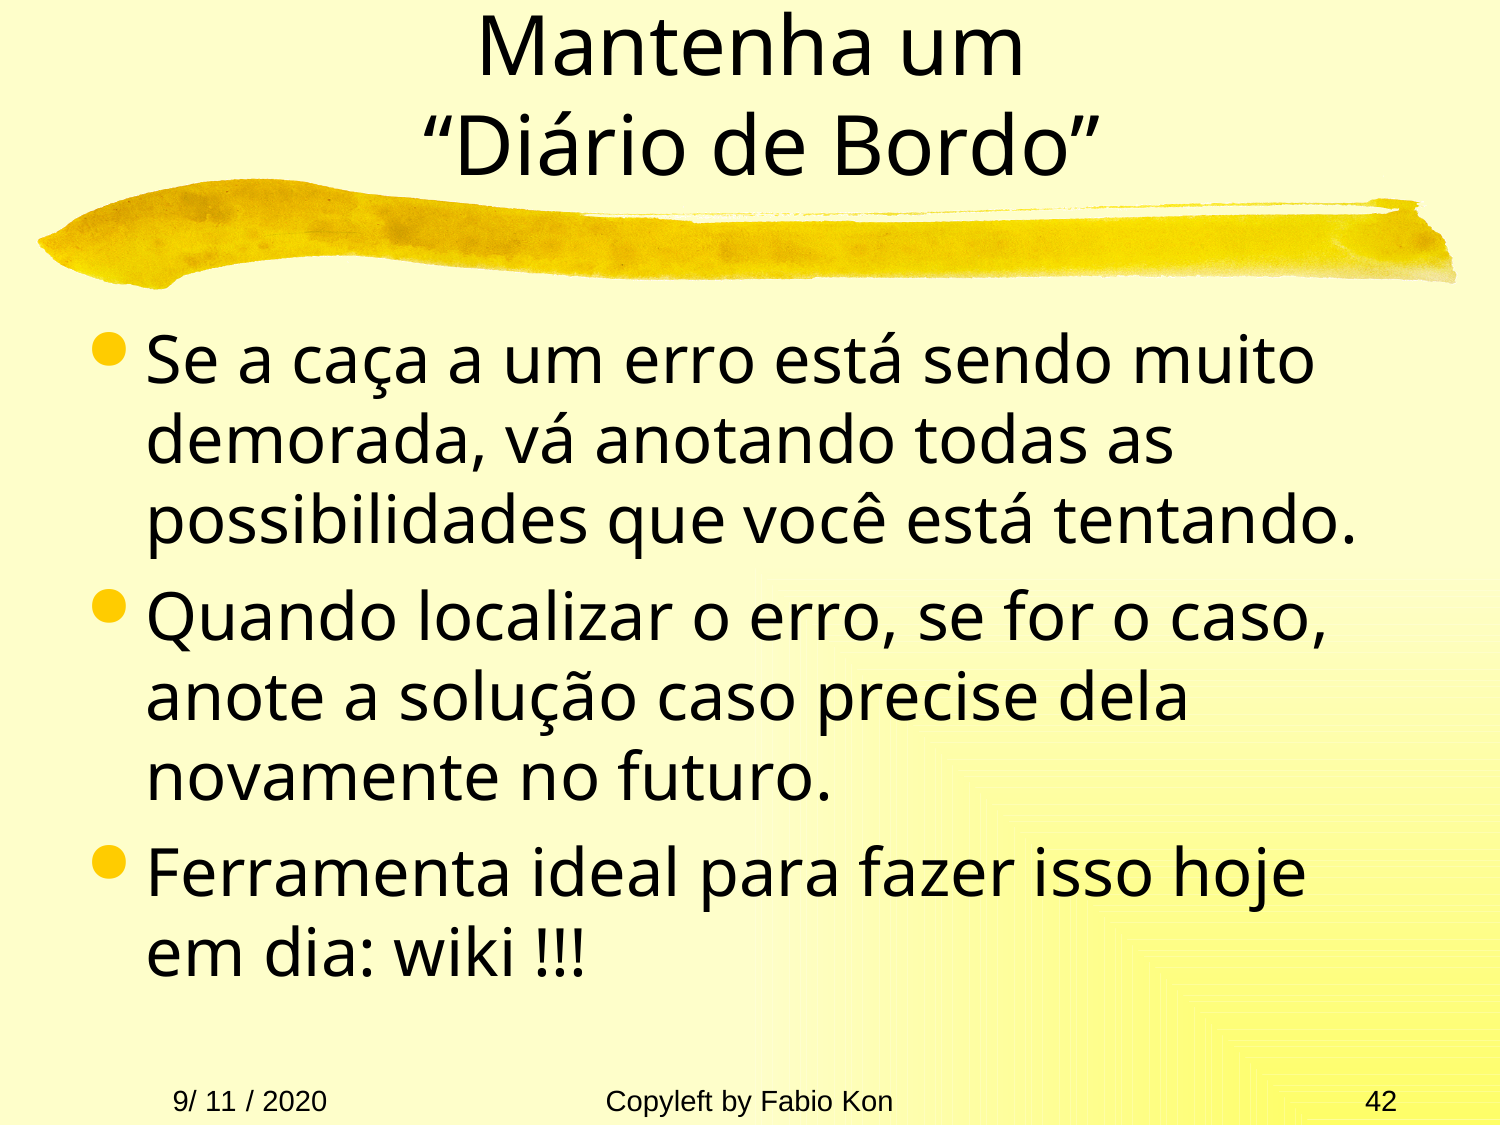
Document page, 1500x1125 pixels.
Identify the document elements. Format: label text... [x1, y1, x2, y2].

picture [24, 174, 1463, 297]
list Se a caça a um erro está sendo muito demorada, vá anotando todas as possibilidades que você está tentando. Quando localizar o erro, se for o caso, anote a solução caso precise dela novamente no futuro. Ferramenta ideal para fazer isso hoje em dia: wiki !!! [74, 309, 1417, 998]
title Mantenha um “Diário de Bordo” [125, 0, 1401, 200]
